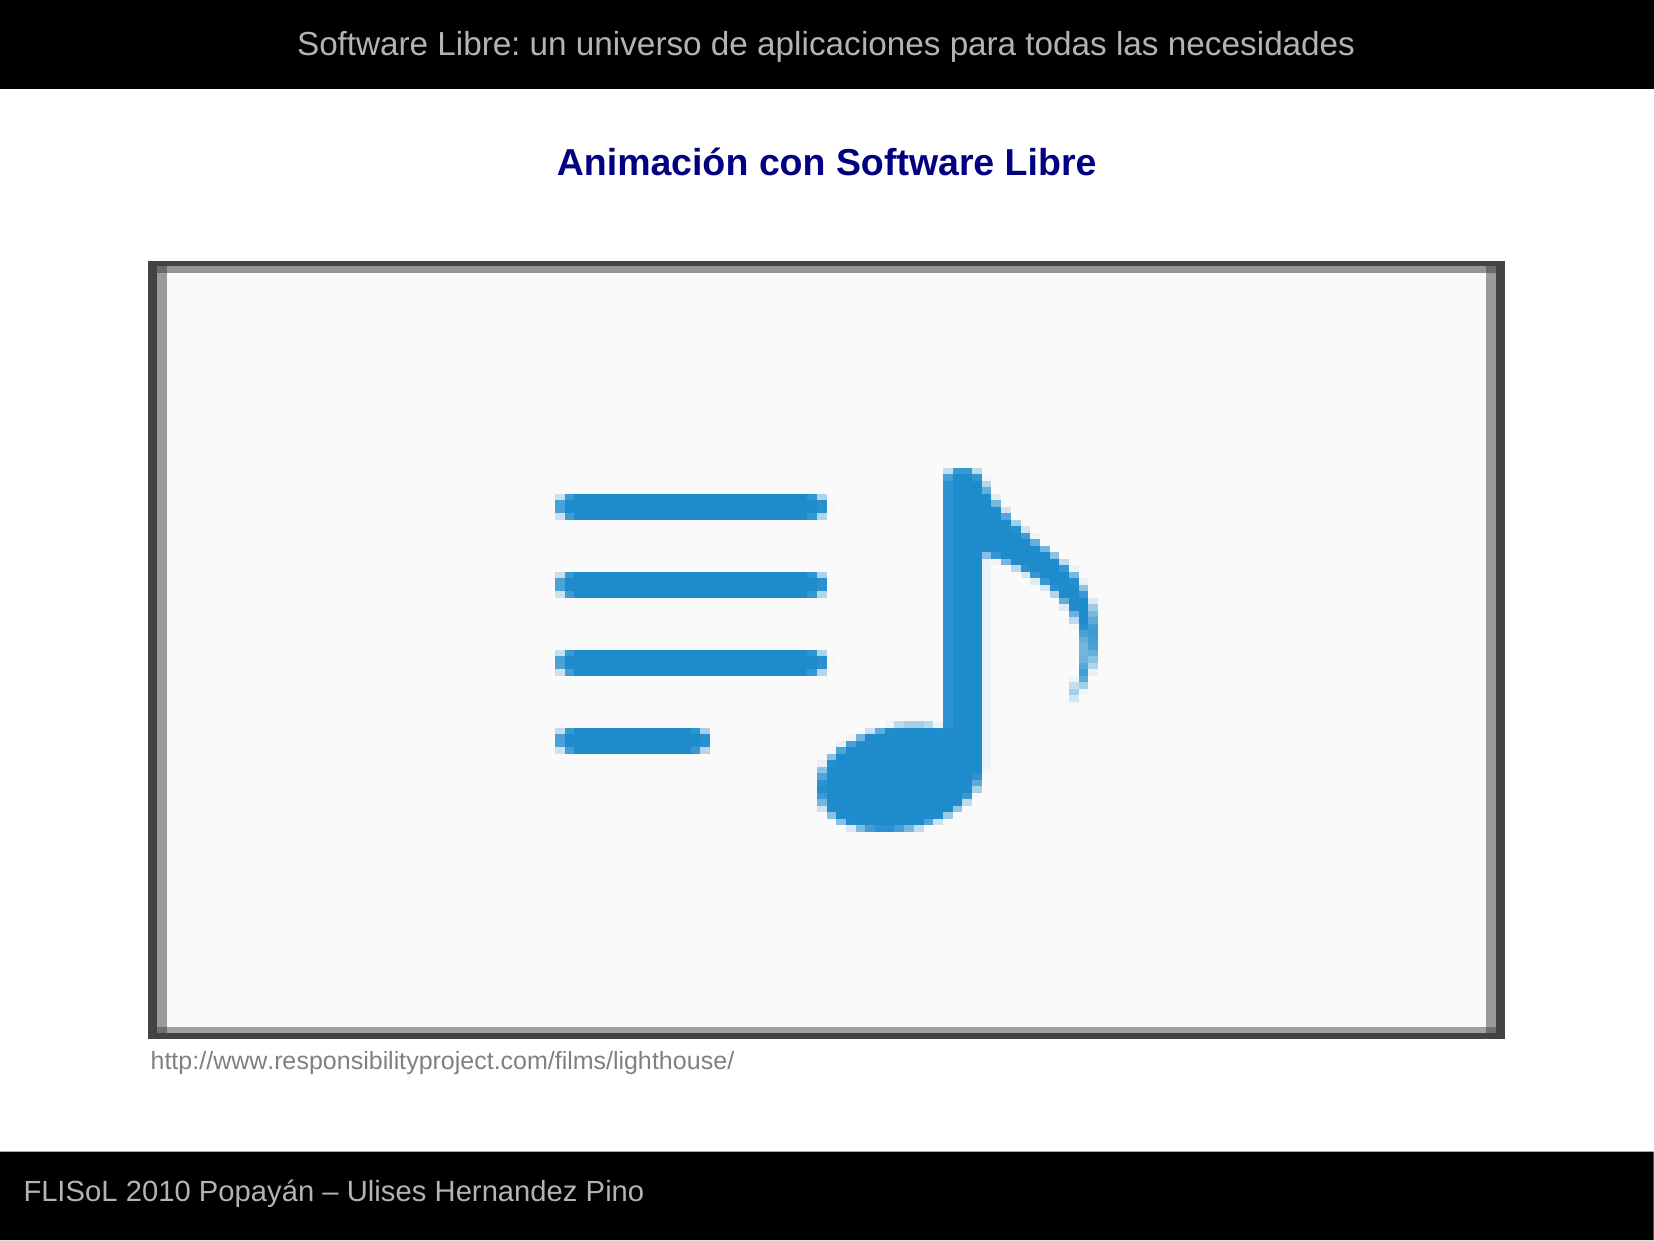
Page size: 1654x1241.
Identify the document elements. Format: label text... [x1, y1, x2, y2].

title Animación con Software Libre [82, 125, 1571, 200]
text_box [147, 259, 1506, 1041]
text_box http://www.responsibilityproject.com/films/lighthouse/ [135, 1039, 751, 1083]
